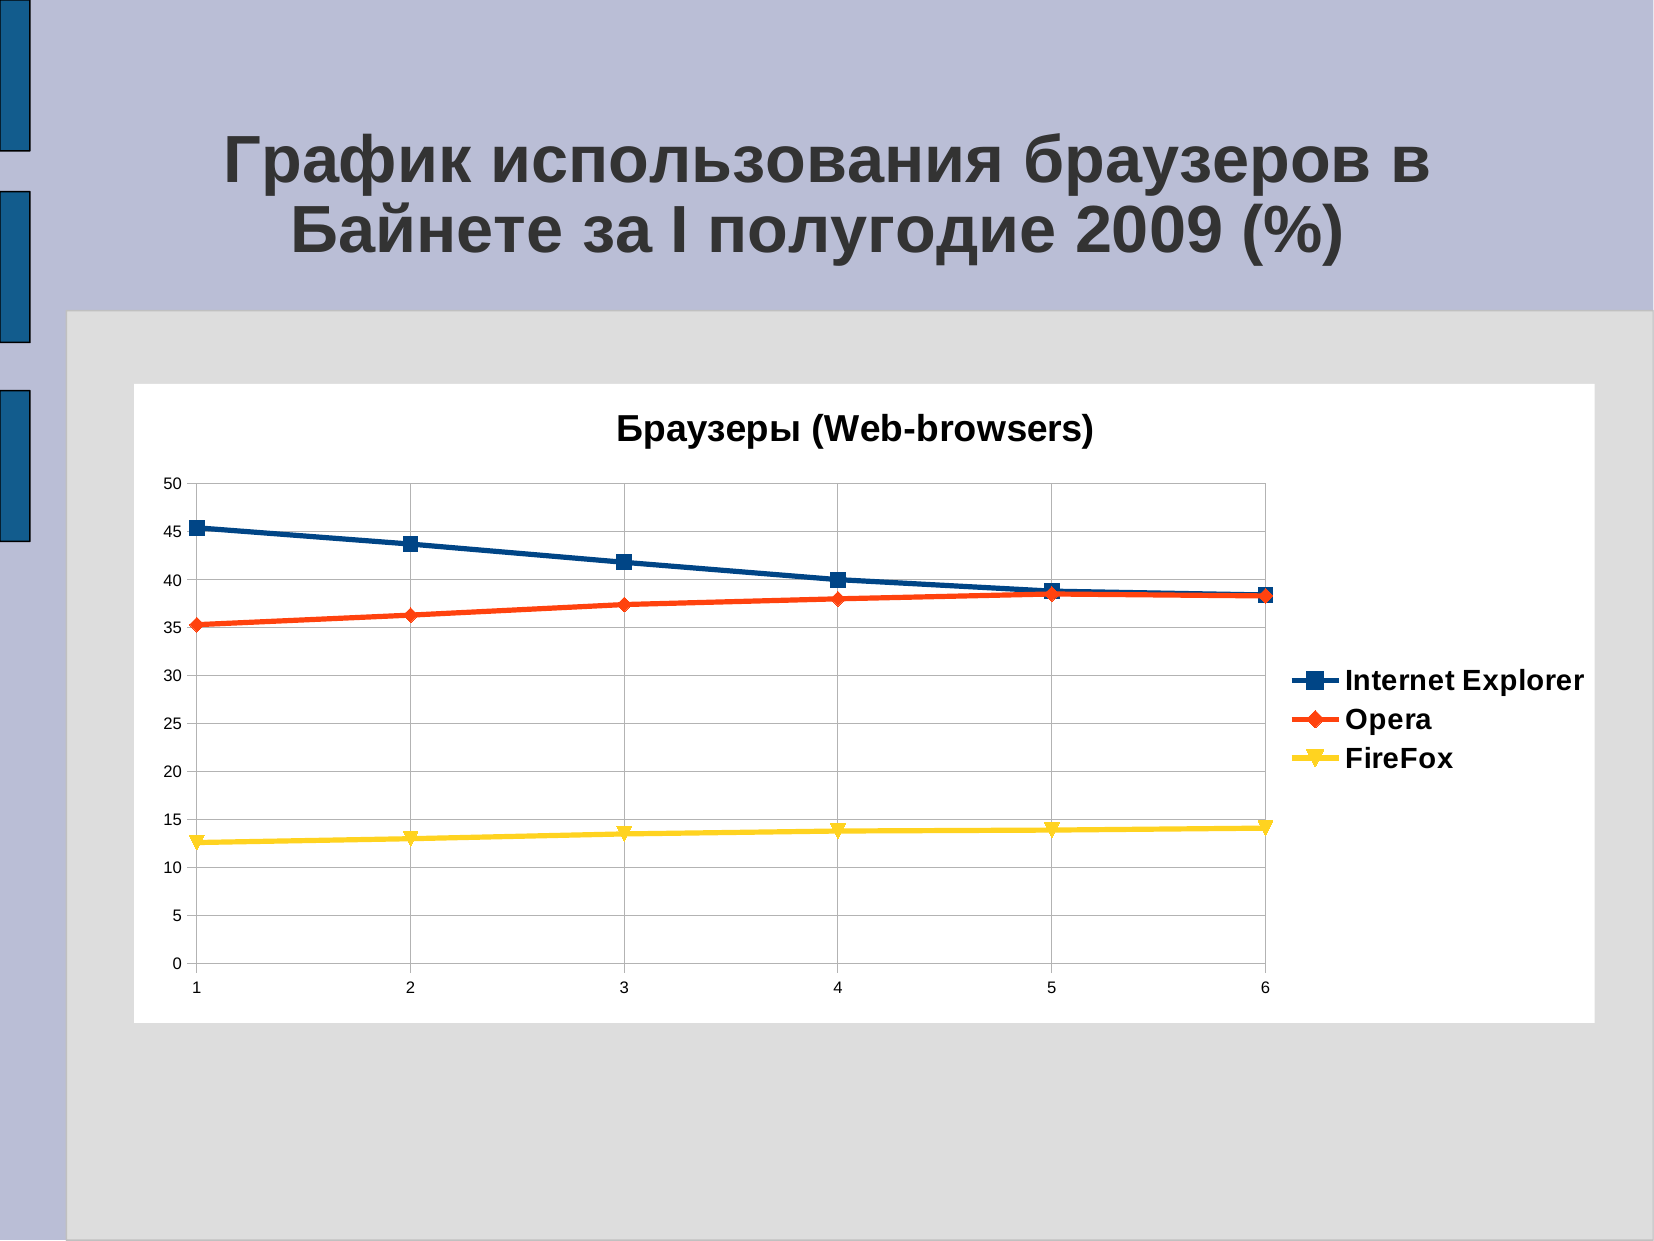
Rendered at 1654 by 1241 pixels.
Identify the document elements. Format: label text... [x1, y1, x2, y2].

title График использования браузеров в Байнете за I полугодие 2009 (%) [121, 98, 1534, 291]
chart [134, 383, 1595, 1023]
